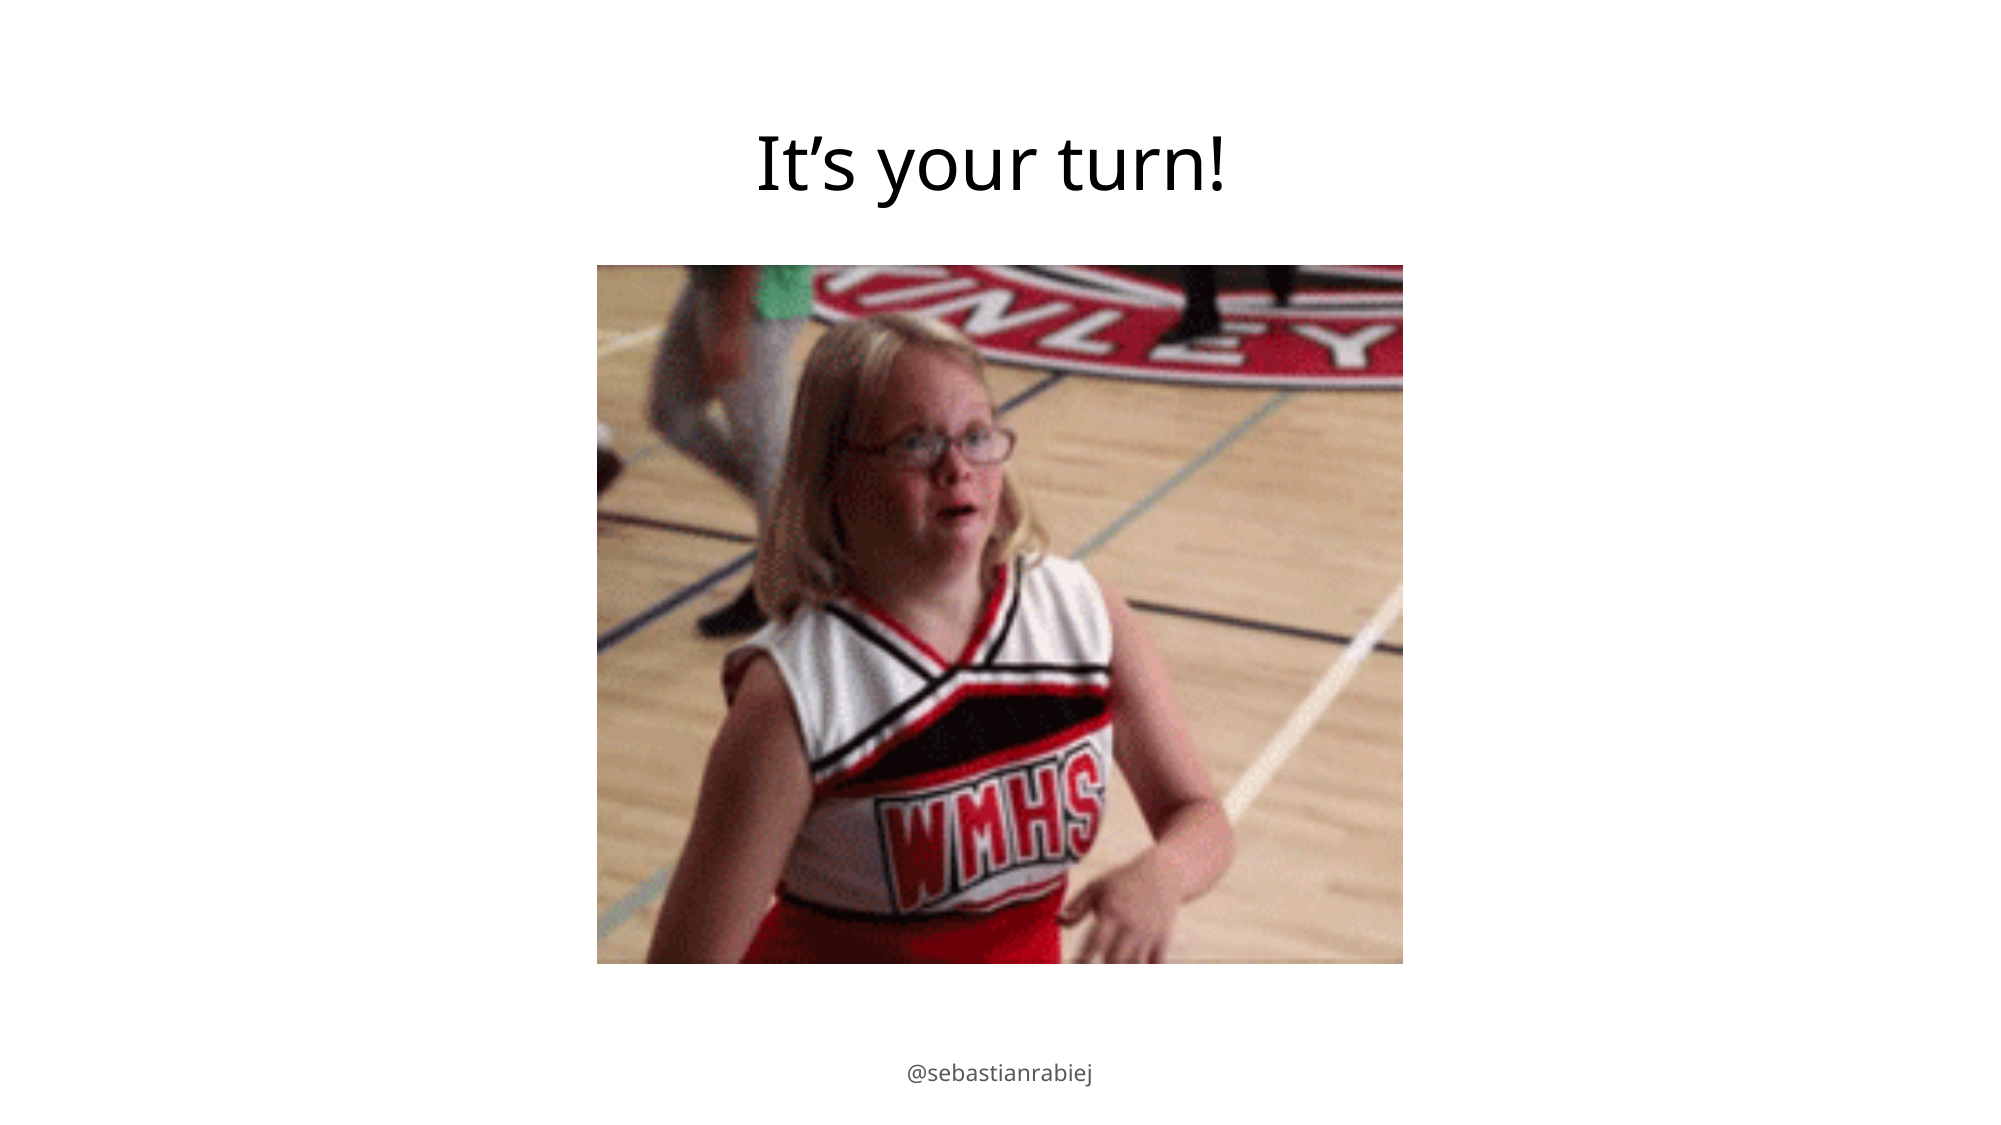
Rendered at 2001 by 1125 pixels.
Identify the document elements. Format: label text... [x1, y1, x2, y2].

text_box @sebastianrabiej [662, 1042, 1338, 1103]
picture [597, 265, 1403, 964]
text_box It’s your turn! [741, 108, 1234, 215]
